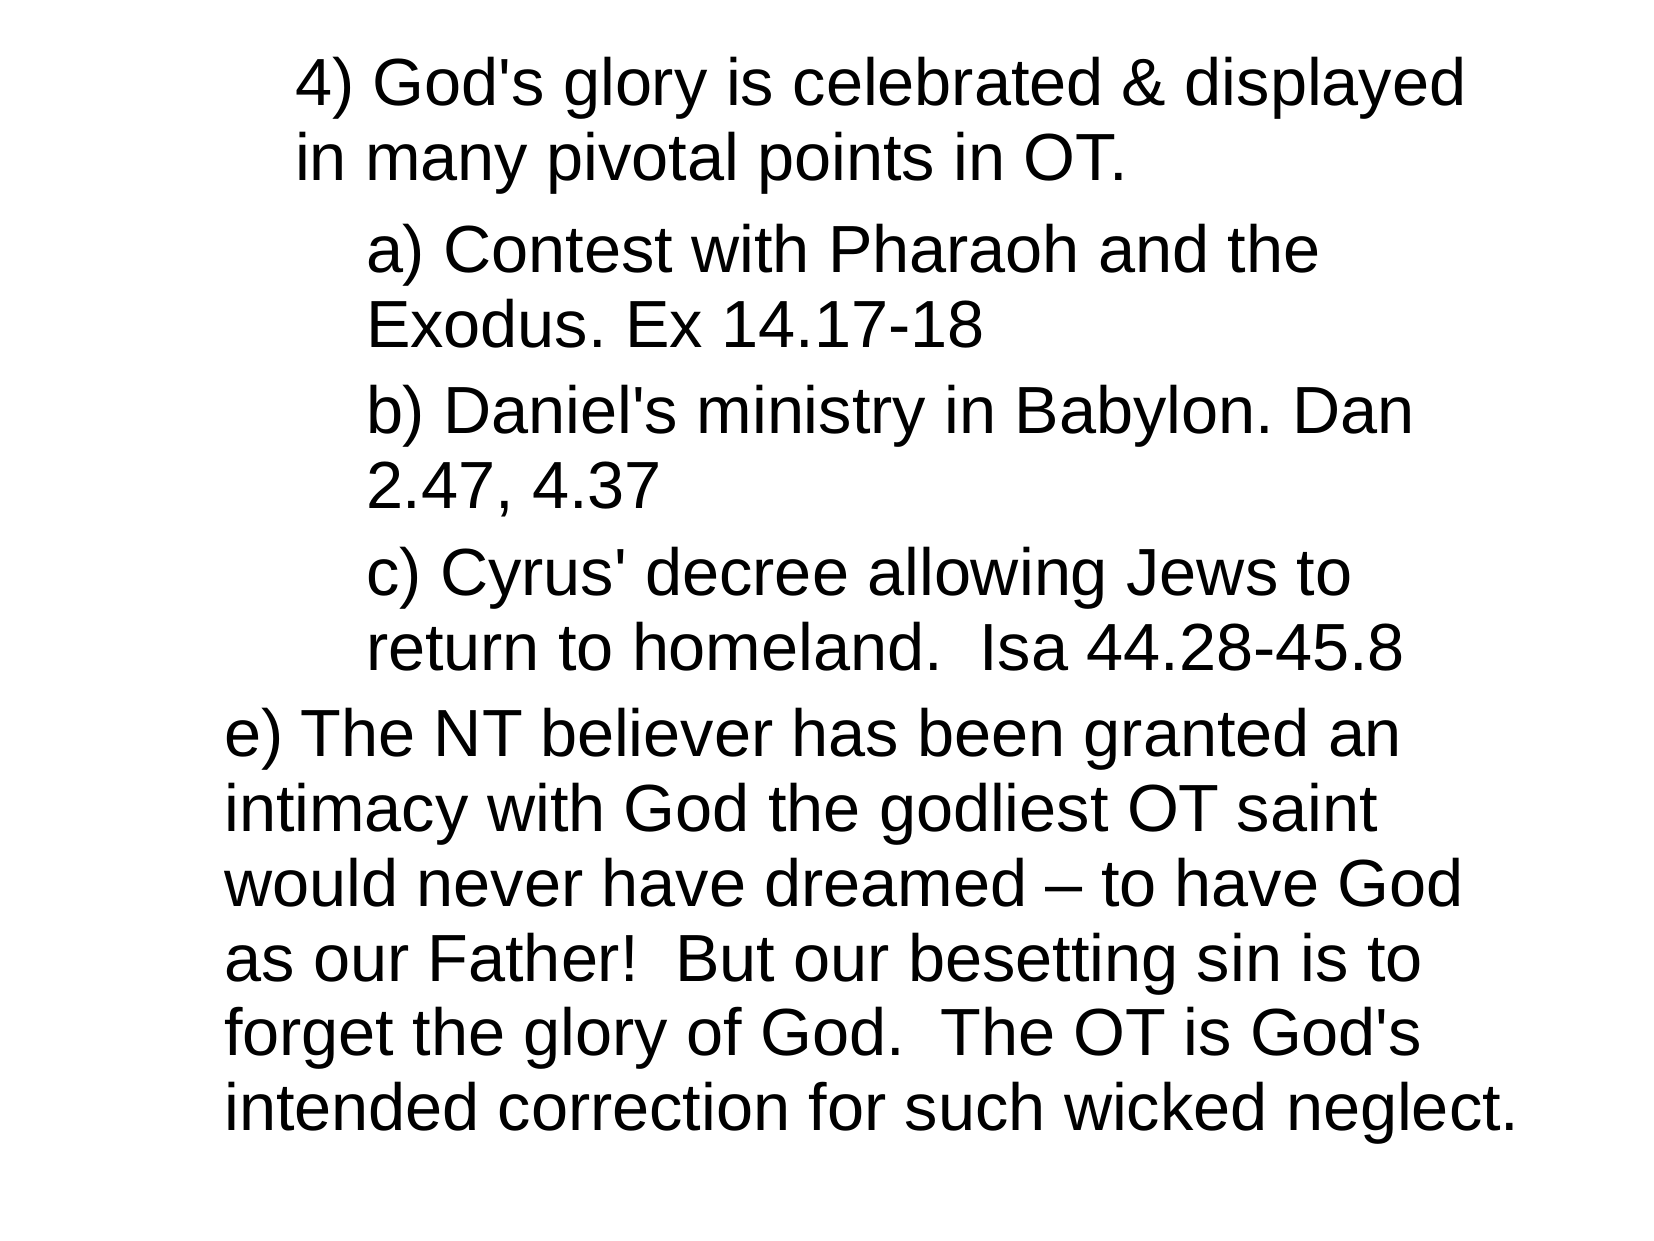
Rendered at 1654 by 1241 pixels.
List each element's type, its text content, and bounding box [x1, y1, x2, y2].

list 4) God's glory is celebrated & displayed in many pivotal points in OT. a) Contest with Pharaoh and the Exodus. Ex 14.17-18 b) Daniel's ministry in Babylon. Dan 2.47, 4.37 c) Cyrus' decree allowing Jews to return to homeland. Isa 44.28-45.8 e) The NT believer has been granted an intimacy with God the godliest OT saint would never have dreamed – to have God as our Father! But our besetting sin is to forget the glory of God. The OT is God's intended correction for such wicked neglect. [82, 45, 1538, 1171]
